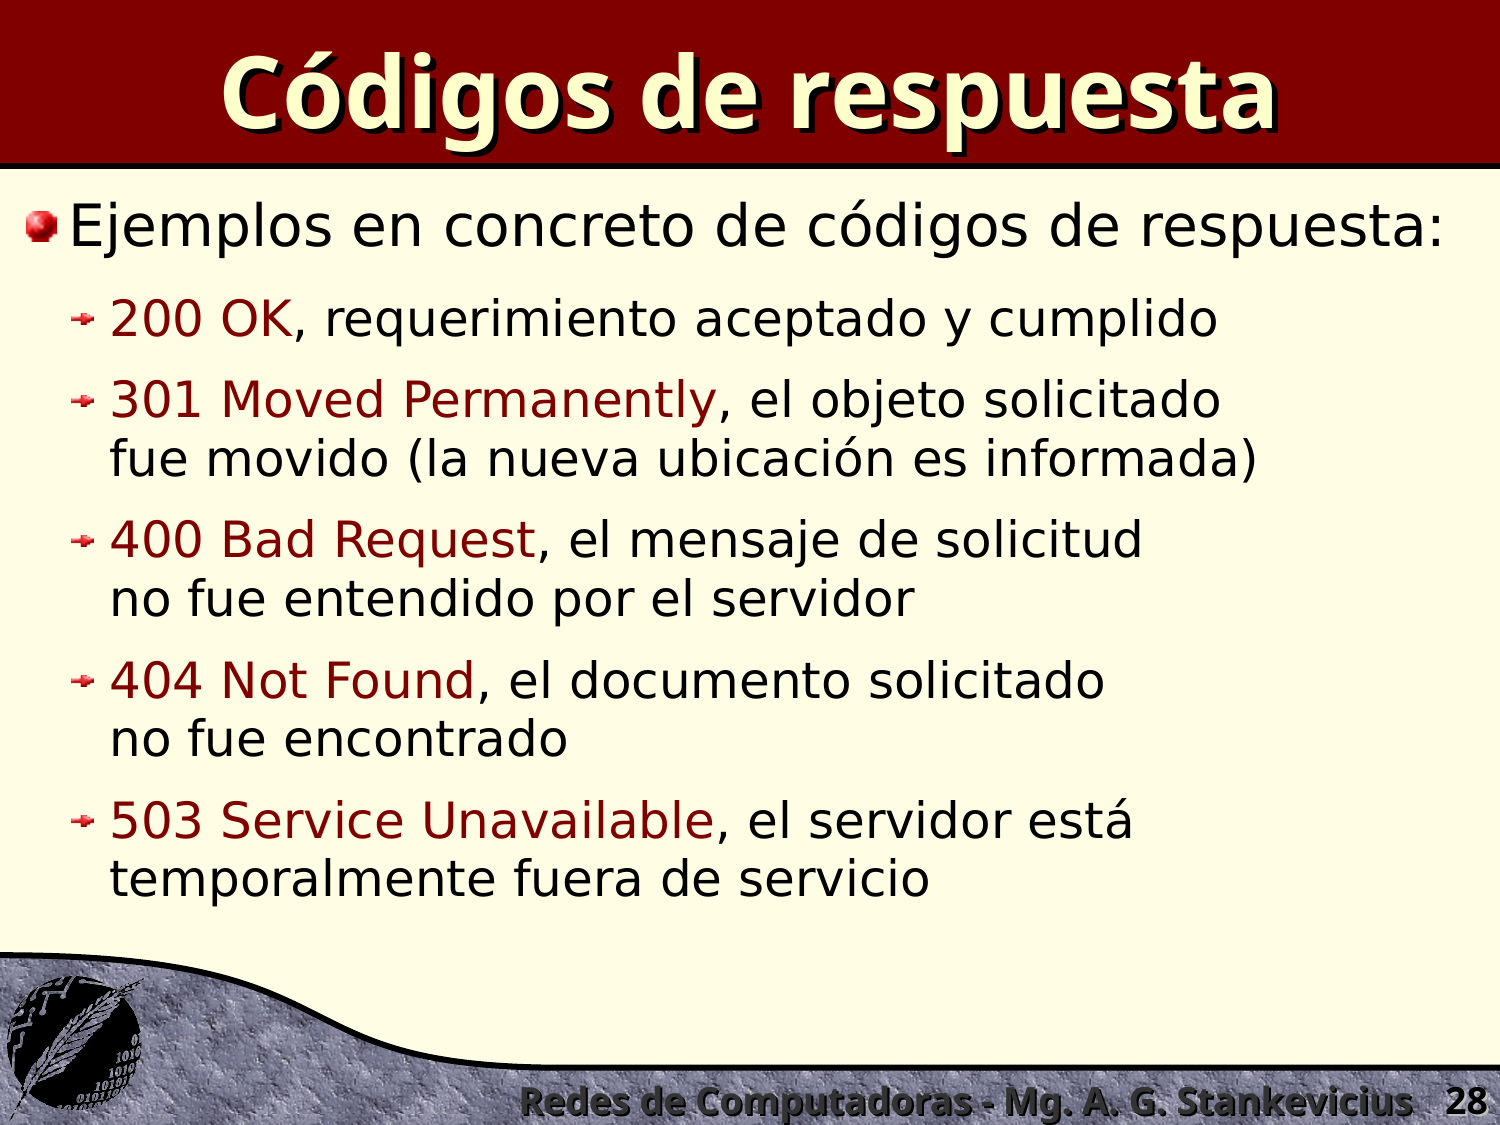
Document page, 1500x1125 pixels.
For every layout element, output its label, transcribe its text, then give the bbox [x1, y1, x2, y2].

title Códigos de respuesta [15, 5, 1485, 160]
picture [0, 959, 1500, 1125]
picture [790, 1100, 795, 1110]
picture [1047, 1100, 1054, 1110]
list Ejemplos en concreto de códigos de respuesta: 200 OK, requerimiento aceptado y cumplido 301 Moved Permanently, el objeto solicitado fue movido (la nueva ubicación es informada) 400 Bad Request, el mensaje de solicitud no fue entendido por el servidor 404 Not Found, el documento solicitado no fue encontrado 503 Service Unavailable, el servidor está temporalmente fuera de servicio [11, 192, 1486, 921]
